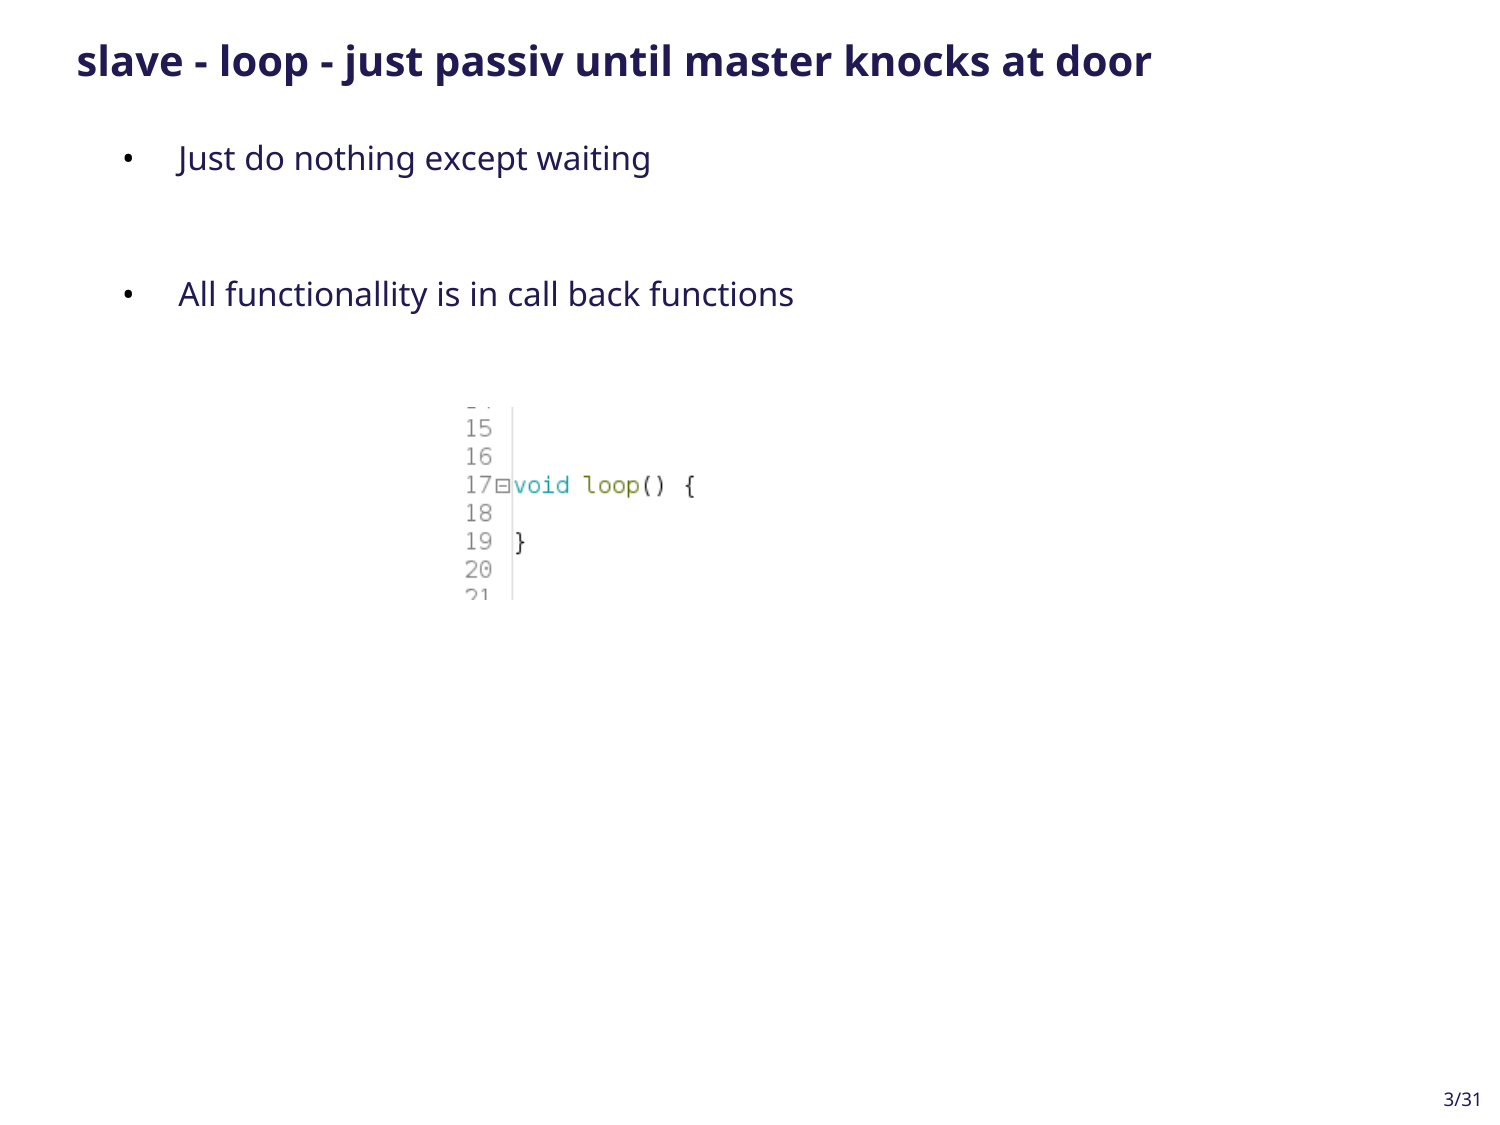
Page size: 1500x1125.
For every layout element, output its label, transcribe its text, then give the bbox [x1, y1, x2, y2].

picture [460, 407, 796, 601]
list Just do nothing except waiting All functionallity is in call back functions [60, 135, 1482, 1081]
title slave - loop - just passiv until master knocks at door [61, 28, 1441, 92]
